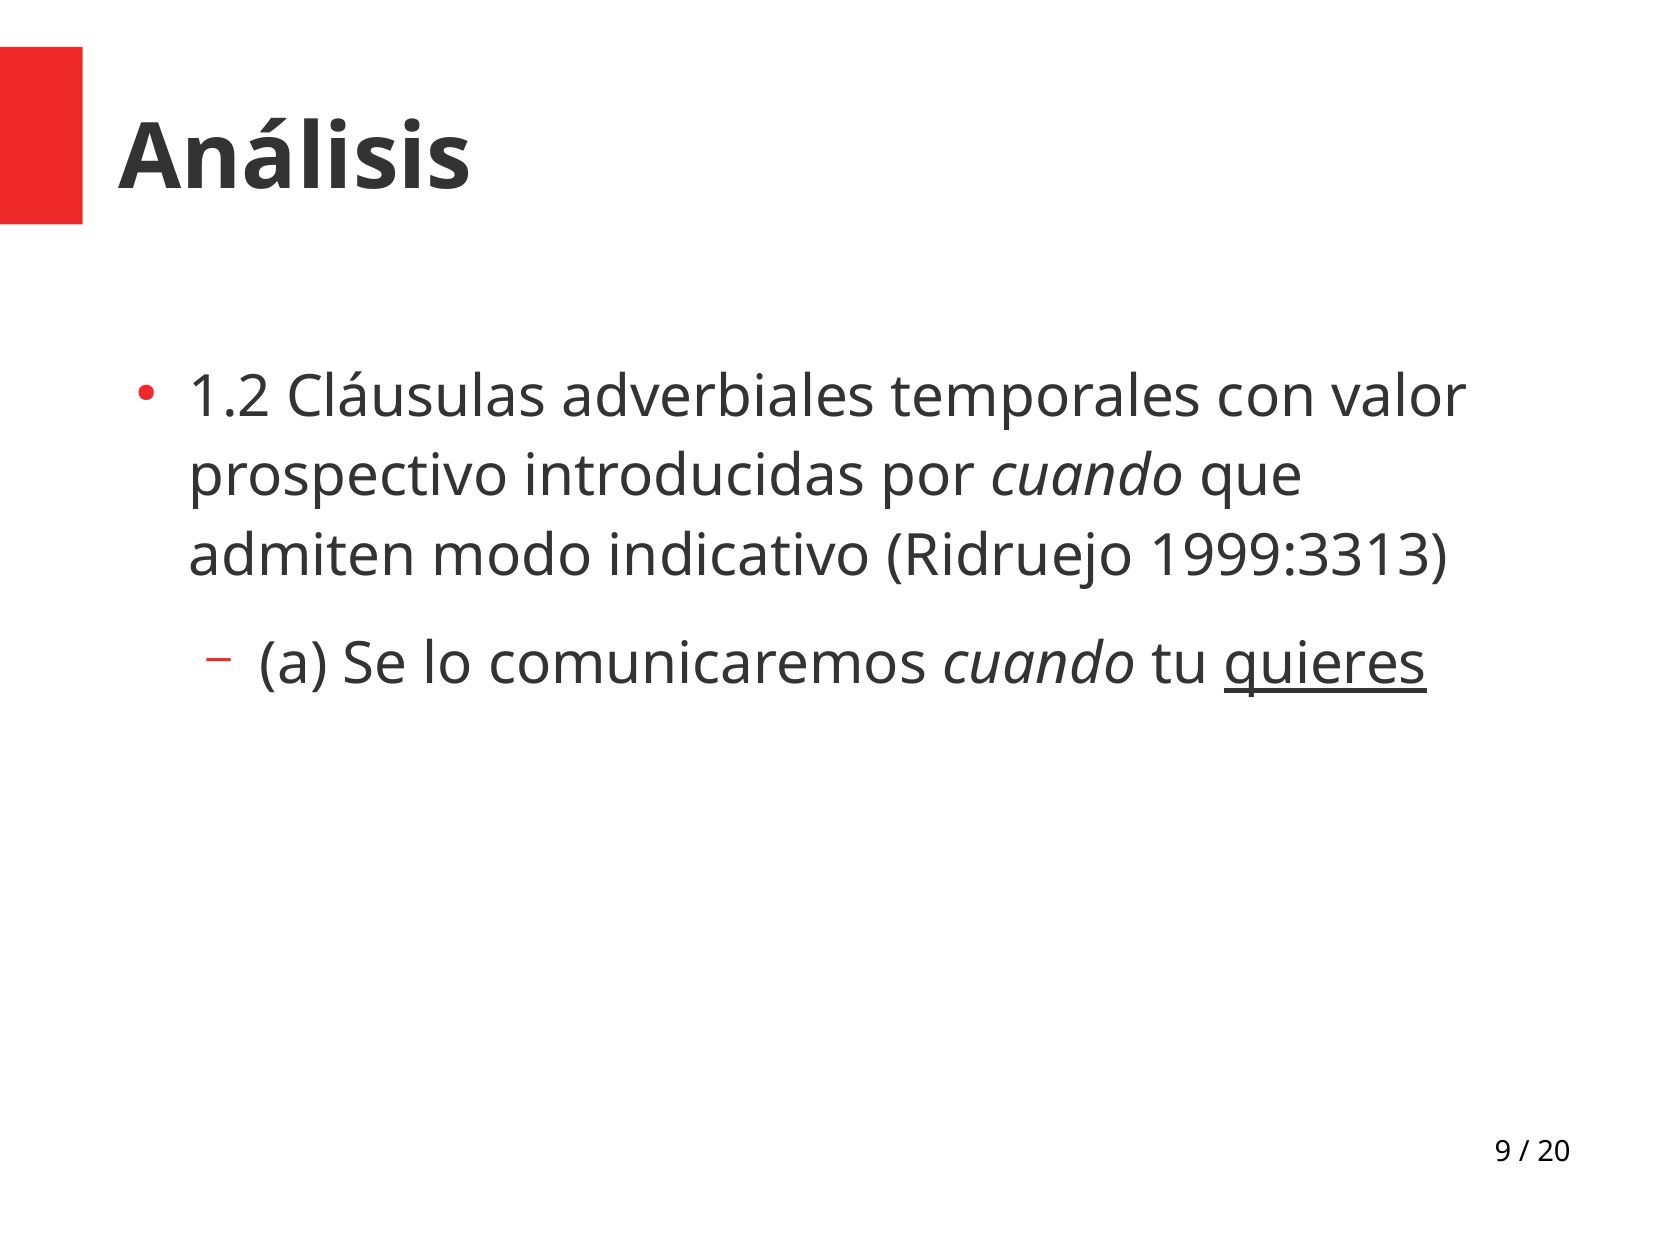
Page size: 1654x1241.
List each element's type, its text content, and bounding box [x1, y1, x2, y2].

list 1.2 Cláusulas adverbiales temporales con valor prospectivo introducidas por cuando que admiten modo indicativo (Ridruejo 1999:3313) (a) Se lo comunicaremos cuando tu quieres [118, 354, 1536, 1074]
title Análisis [118, 49, 1571, 257]
